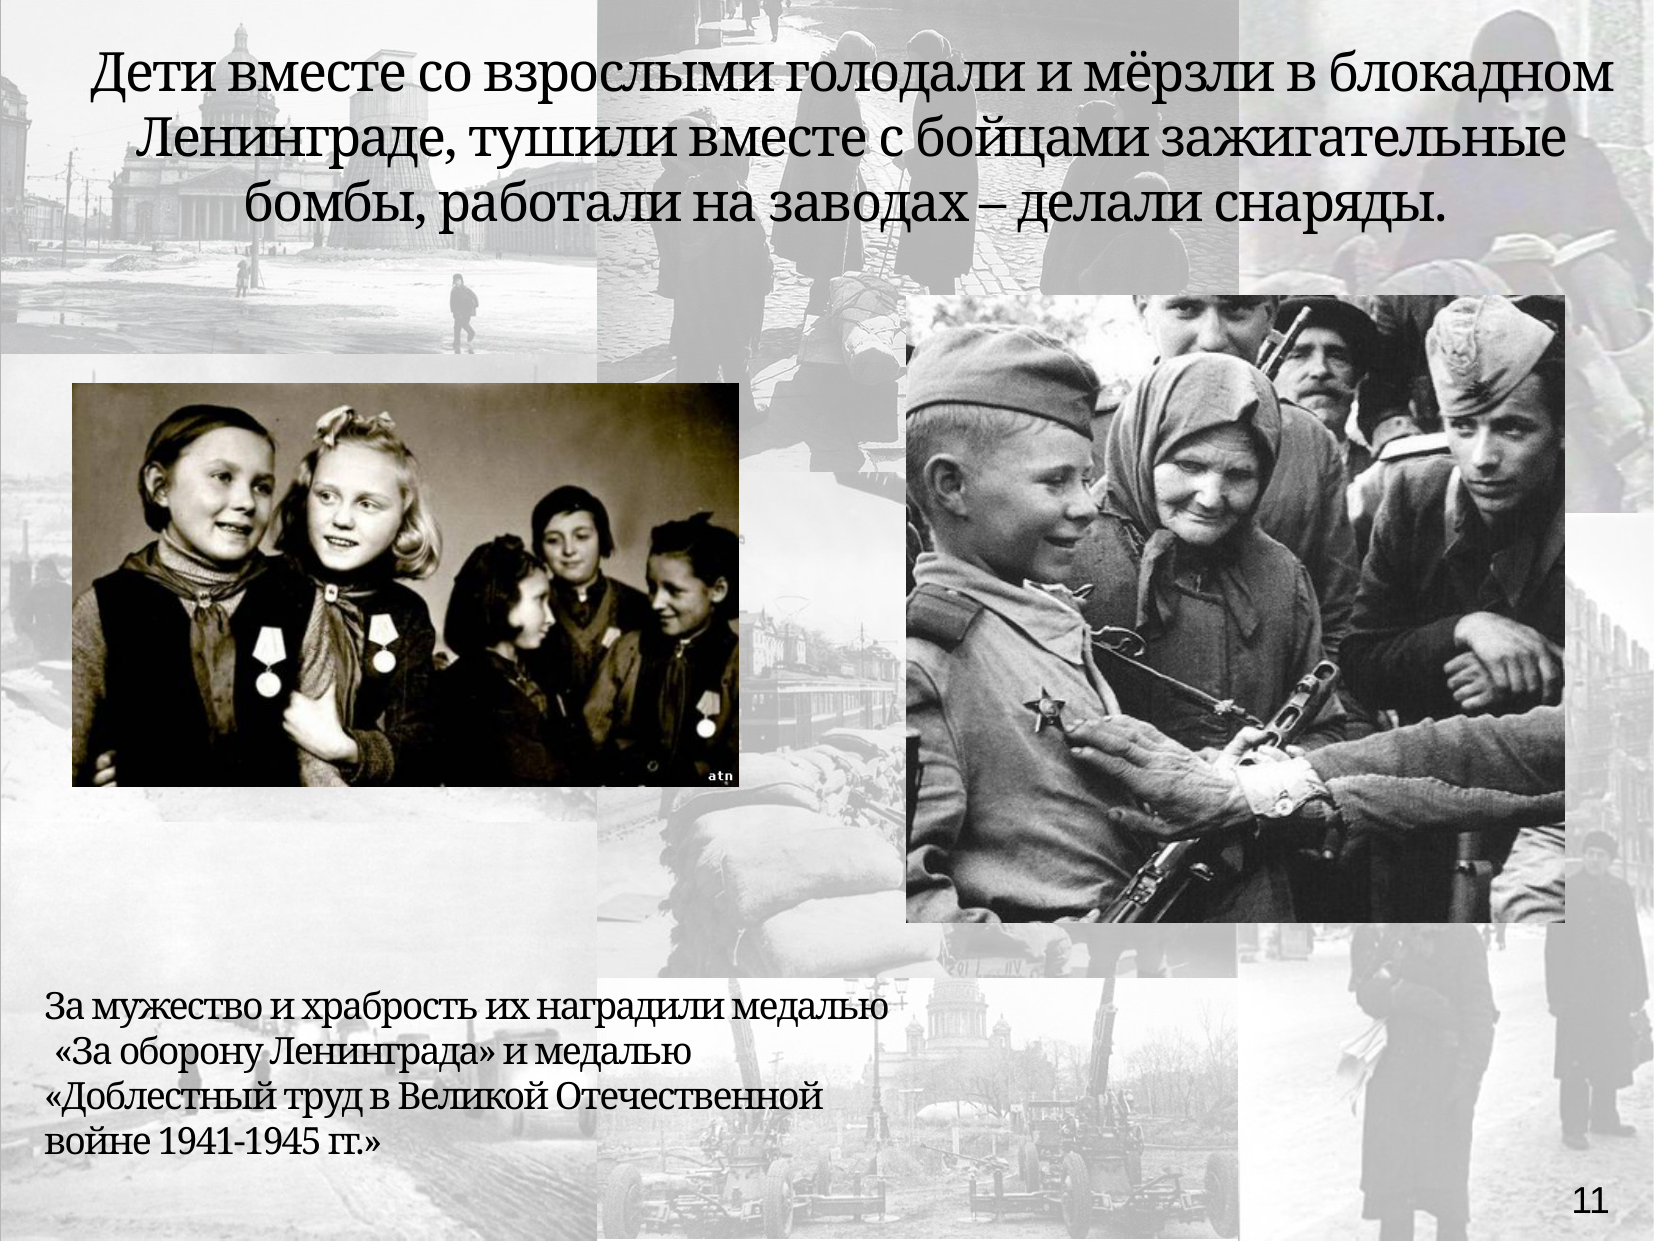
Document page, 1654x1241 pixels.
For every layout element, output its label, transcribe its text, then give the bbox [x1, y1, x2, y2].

picture [0, 0, 1654, 1241]
text_box <номер> [1033, 1169, 1625, 1241]
text_box Дети вместе со взрослыми голодали и мёрзли в блокадном Ленинграде, тушили вместе с бойцами зажигательные бомбы, работали на заводах – делали снаряды. [50, 29, 1654, 244]
text_box За мужество и храбрость их наградили медалью «За оборону Ленинграда» и медалью «Доблестный труд в Великой Отечественной войне 1941-1945 гг.» [29, 974, 916, 1181]
